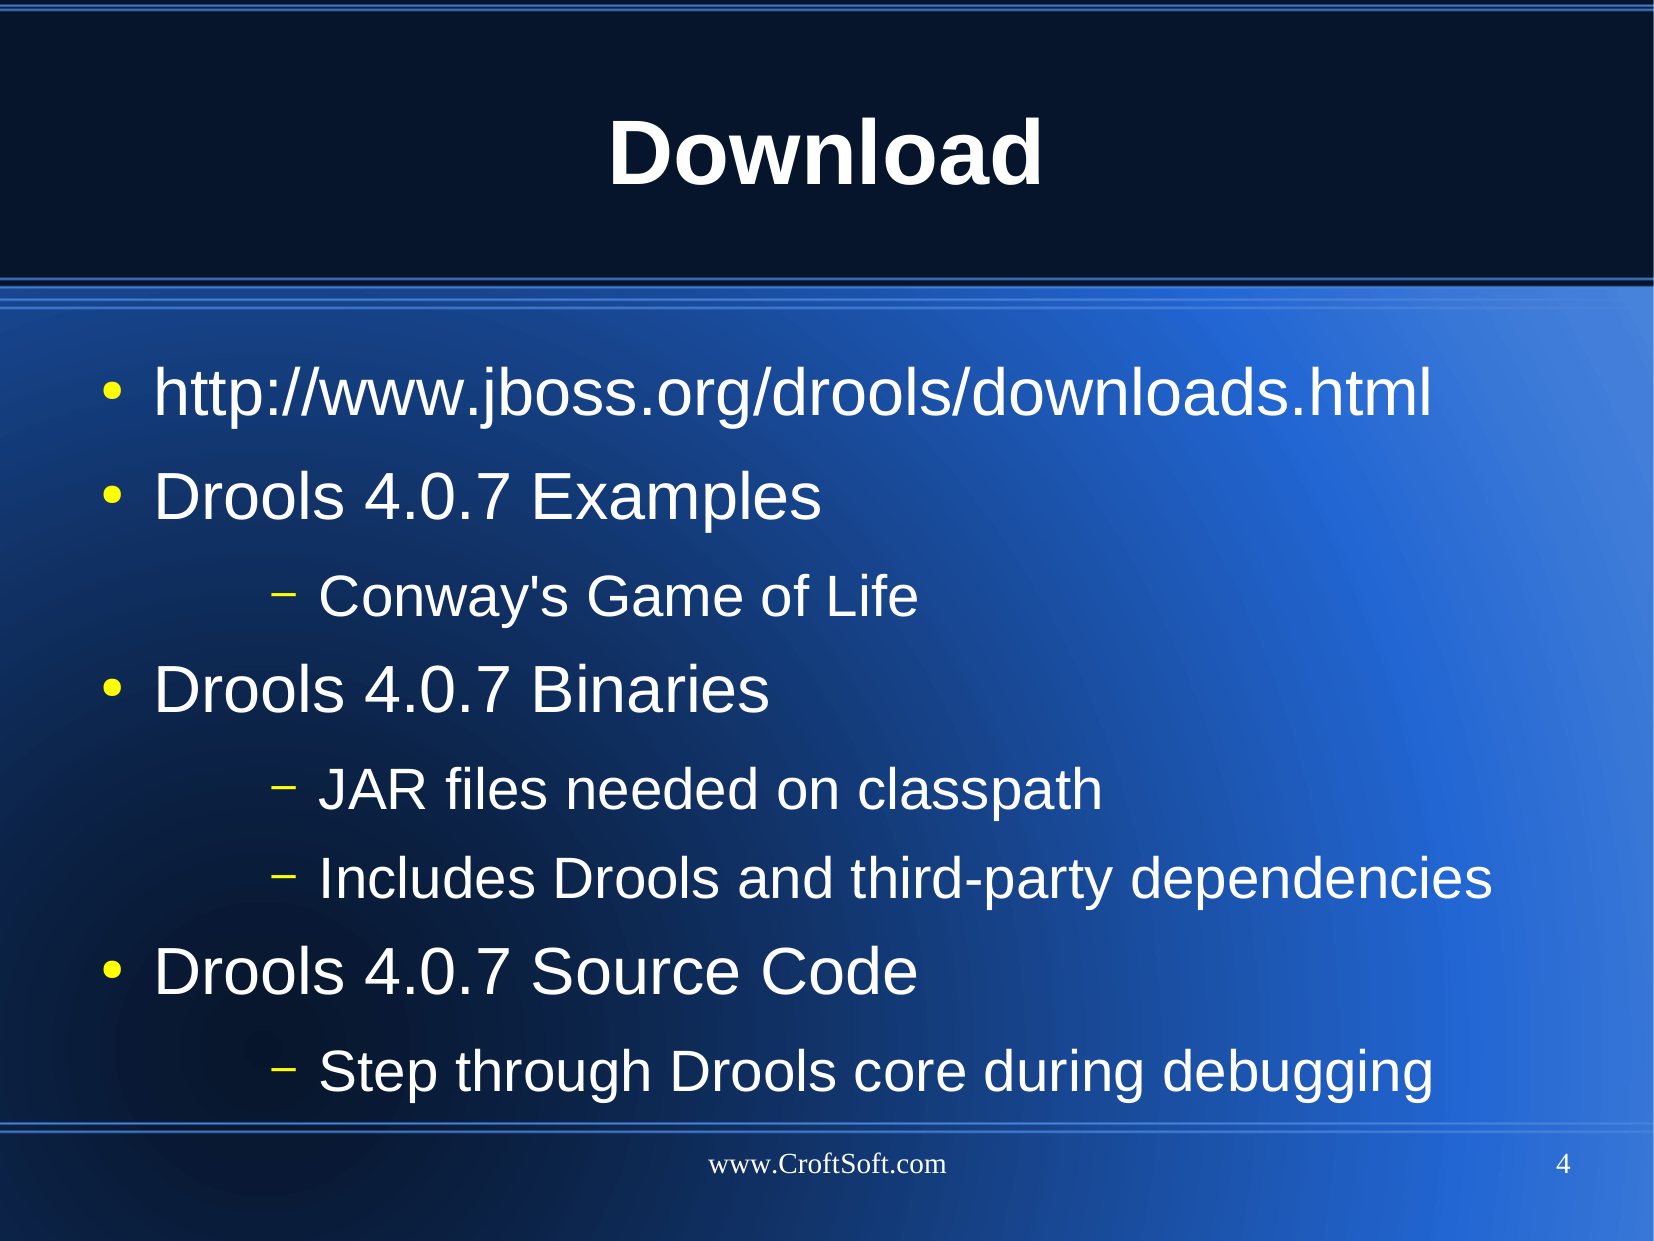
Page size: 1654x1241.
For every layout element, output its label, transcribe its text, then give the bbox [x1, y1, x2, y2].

list http://www.jboss.org/drools/downloads.html Drools 4.0.7 Examples Conway's Game of Life Drools 4.0.7 Binaries JAR files needed on classpath Includes Drools and third-party dependencies Drools 4.0.7 Source Code Step through Drools core during debugging [82, 355, 1571, 1103]
picture [0, 0, 1654, 1241]
title Download [82, 49, 1571, 257]
